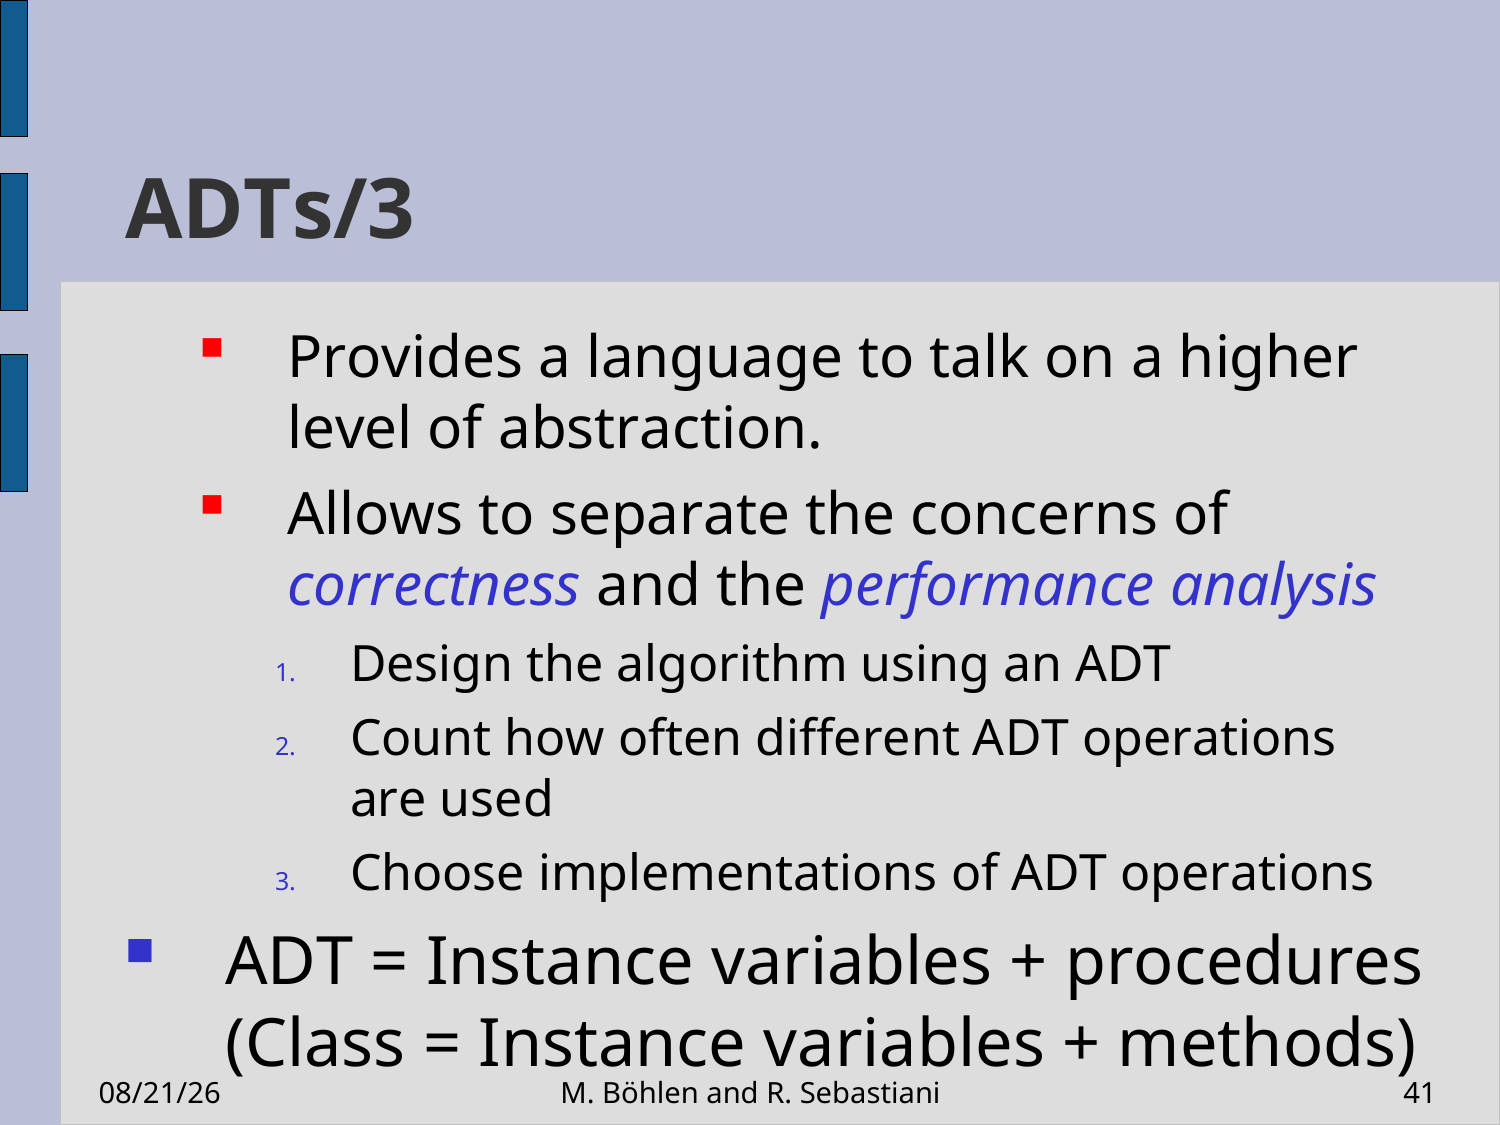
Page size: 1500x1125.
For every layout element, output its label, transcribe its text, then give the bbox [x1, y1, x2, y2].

list Provides a language to talk on a higher level of abstraction. Allows to separate the concerns of correctness and the performance analysis Design the algorithm using an ADT Count how often different ADT operations are used Choose implementations of ADT operations ADT = Instance variables + procedures (Class = Instance variables + methods) [110, 312, 1441, 1037]
title ADTs/3 [110, 67, 1392, 271]
